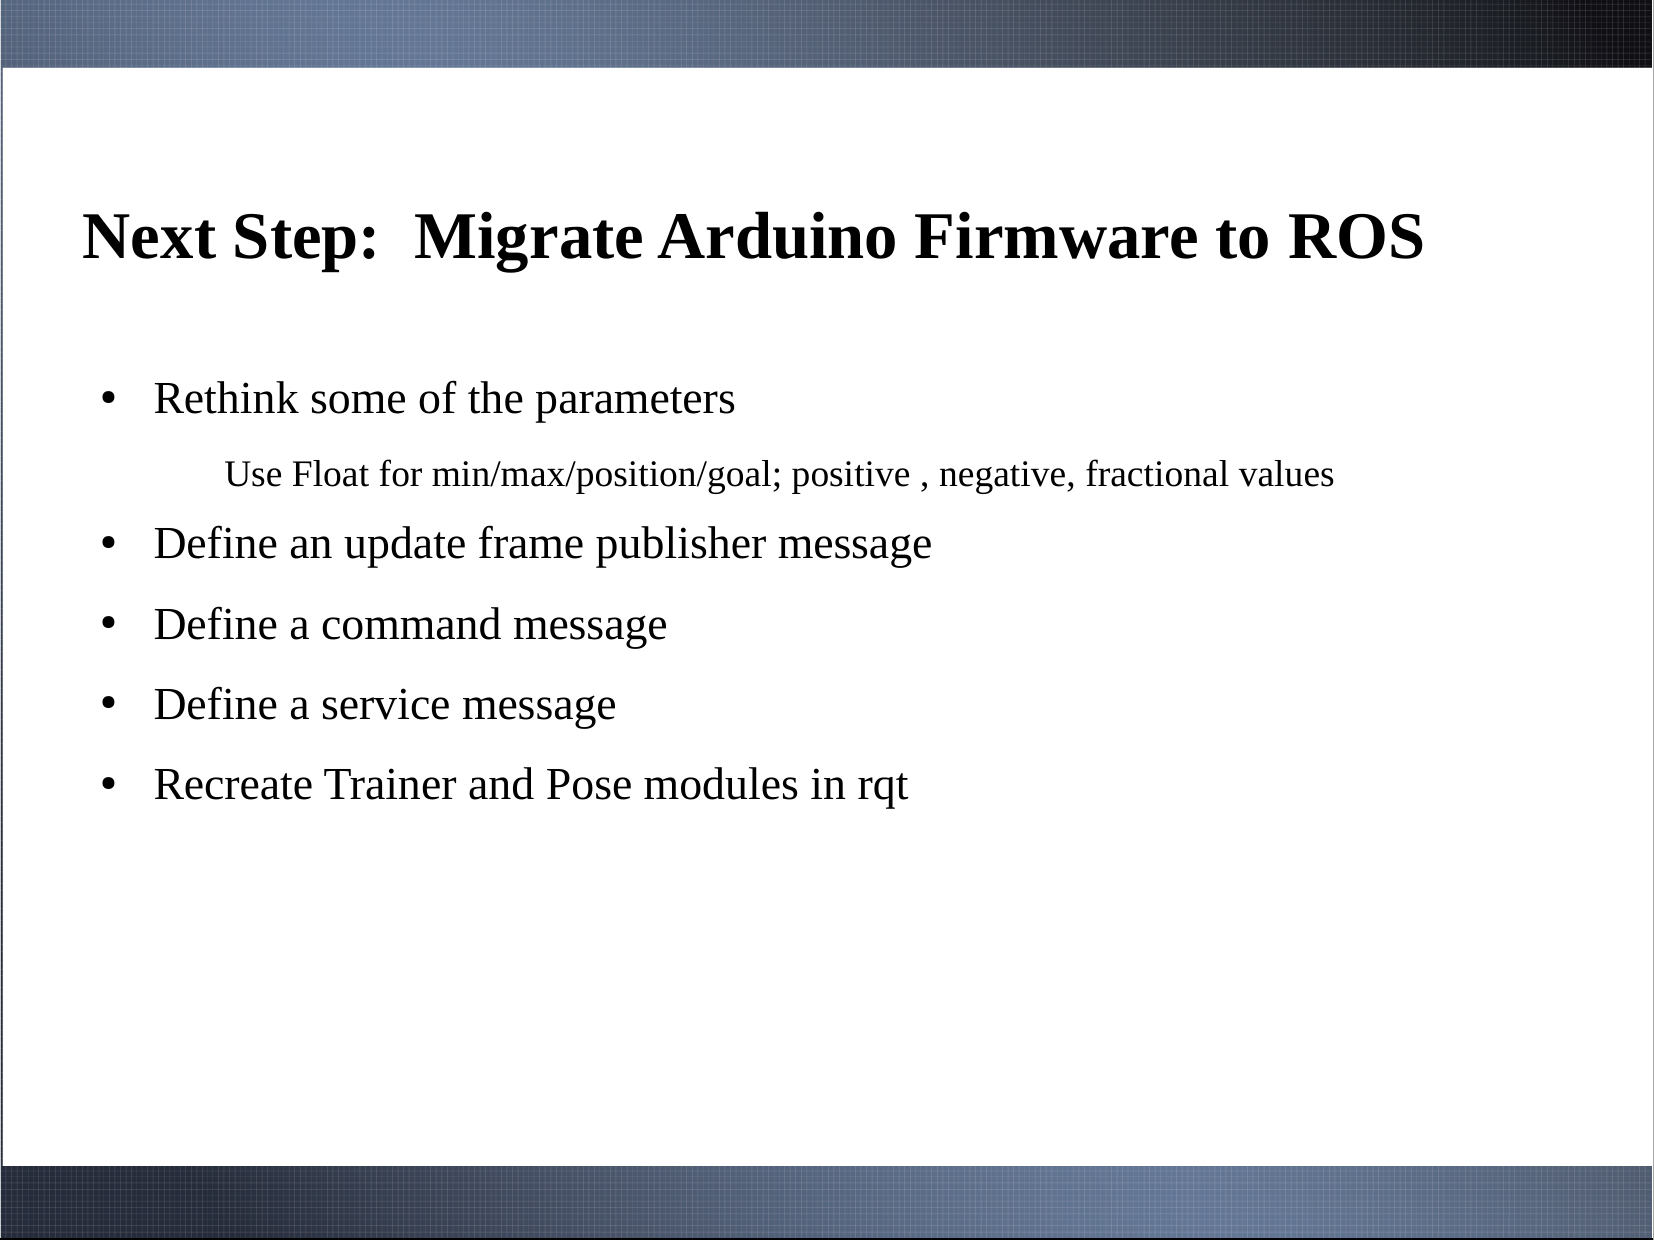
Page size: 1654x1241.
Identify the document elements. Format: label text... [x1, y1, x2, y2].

picture [0, 0, 1653, 1238]
list Rethink some of the parameters Use Float for min/max/position/goal; positive , negative, fractional values Define an update frame publisher message Define a command message Define a service message Recreate Trainer and Pose modules in rqt [82, 372, 1571, 1093]
title Next Step: Migrate Arduino Firmware to ROS [82, 132, 1571, 340]
